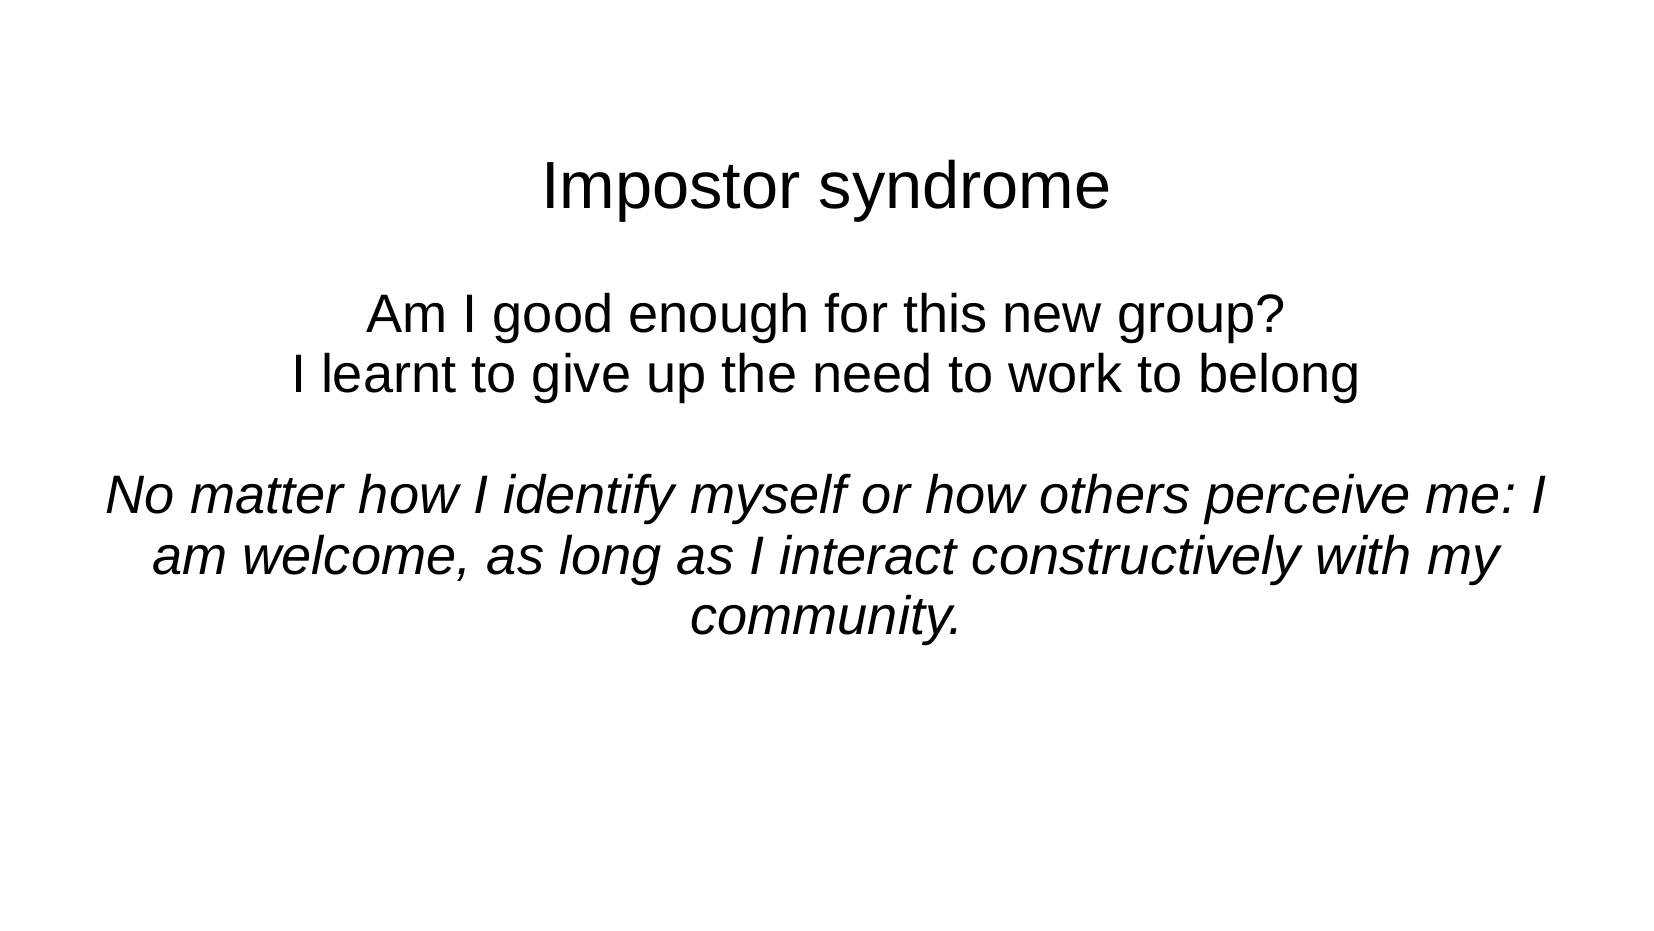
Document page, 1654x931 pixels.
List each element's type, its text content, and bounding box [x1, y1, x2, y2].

subtitle Impostor syndrome Am I good enough for this new group? I learnt to give up the need to work to belong No matter how I identify myself or how others perceive me: I am welcome, as long as I interact constructively with my community. [82, 37, 1571, 757]
